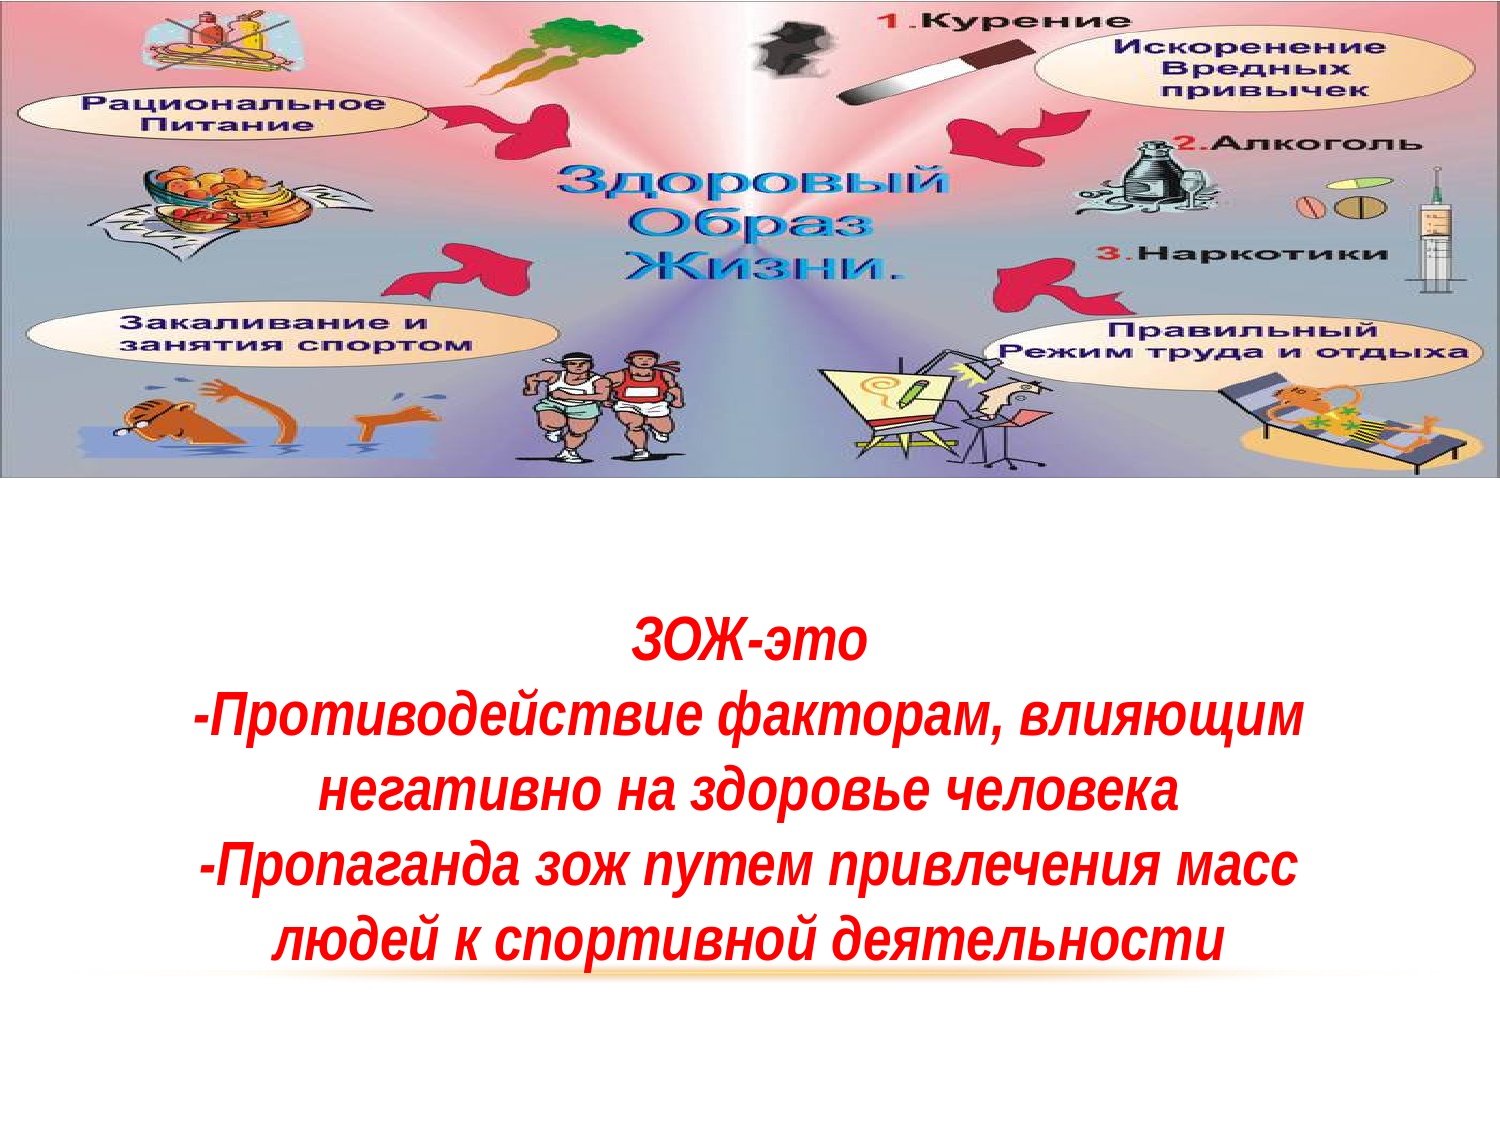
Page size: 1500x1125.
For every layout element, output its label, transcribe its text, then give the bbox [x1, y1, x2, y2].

picture [0, 1, 1500, 478]
title ЗОЖ-это -Противодействие факторам, влияющим негативно на здоровье человека -Пропаганда зож путем привлечения масс людей к спортивной деятельности [99, 590, 1400, 1063]
